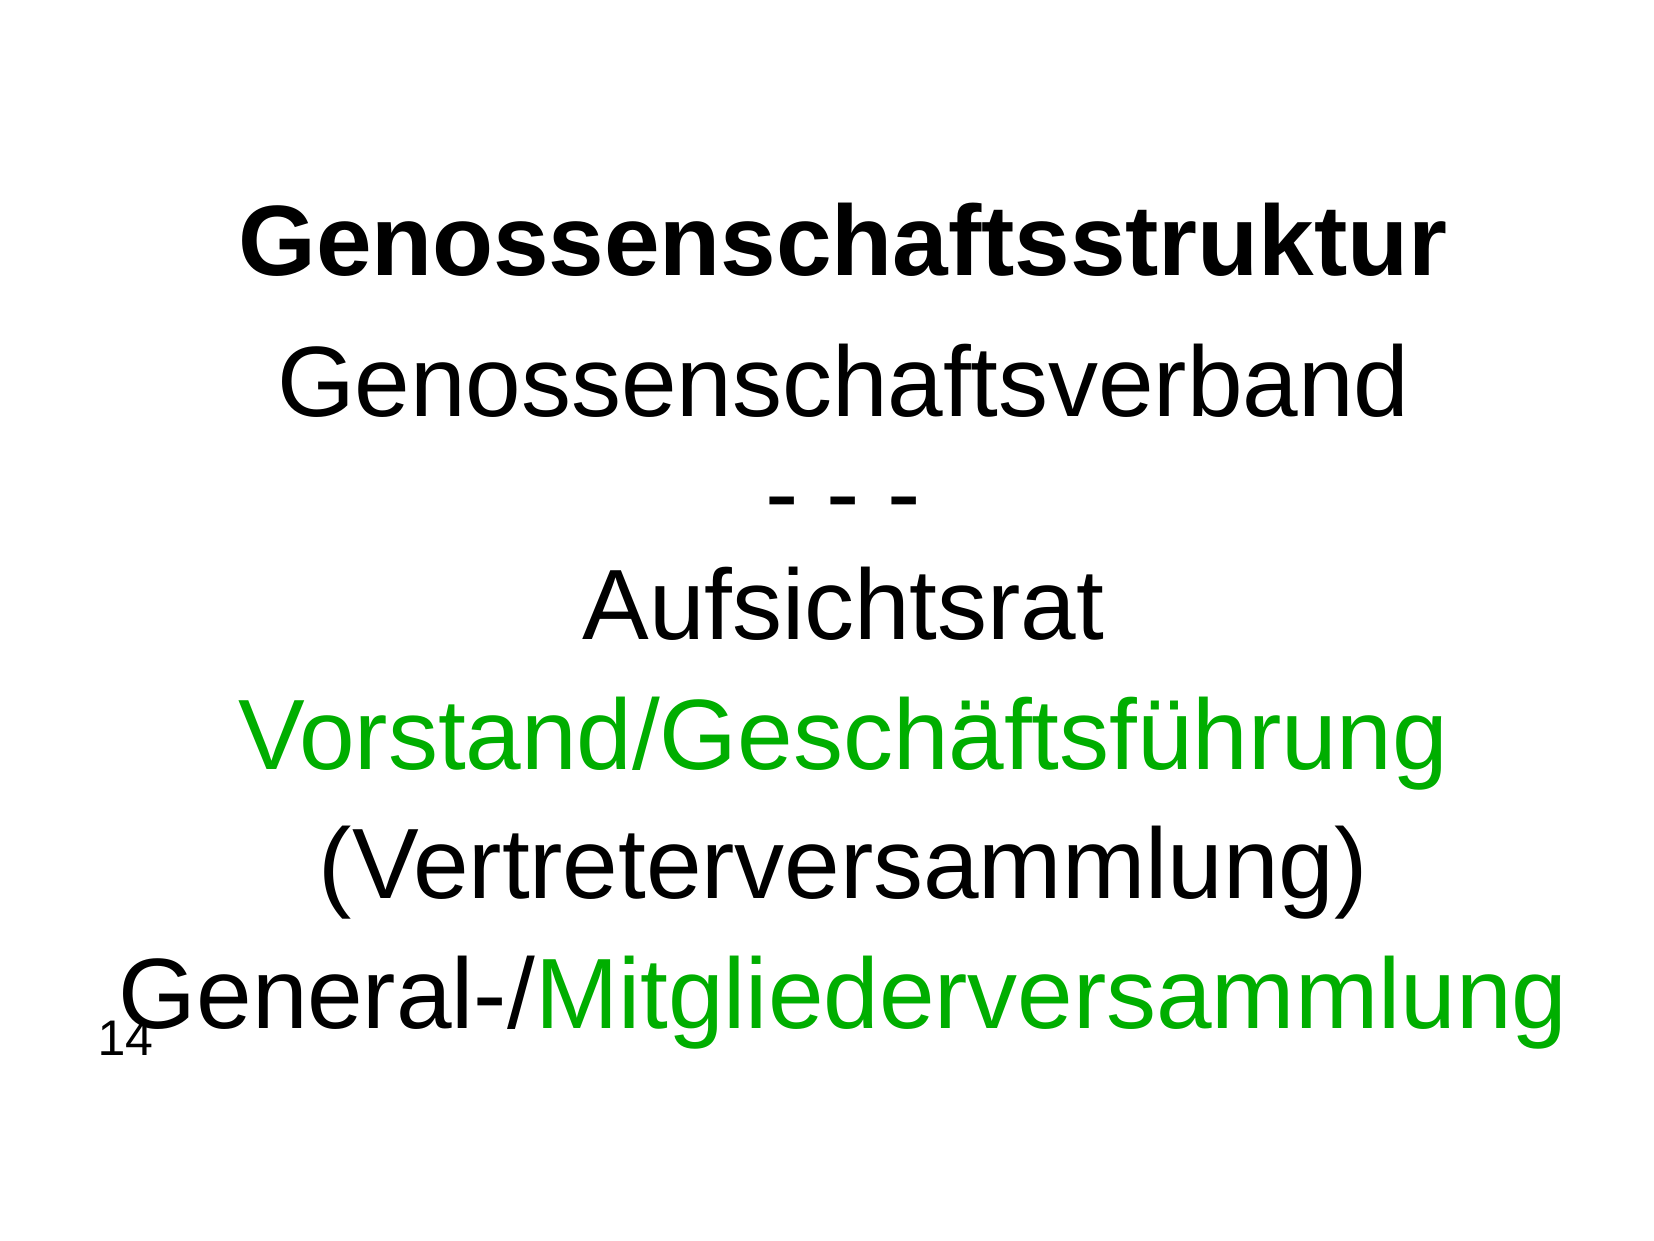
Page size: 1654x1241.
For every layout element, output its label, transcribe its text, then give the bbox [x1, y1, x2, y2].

text_box <Nummer> [82, 1002, 363, 1078]
text_box Genossenschaftsstruktur Genossenschaftsverband - - - Aufsichtsrat Vorstand/Geschäftsführung (Vertreterversammlung) General-/Mitgliederversammlung [104, 177, 1583, 1057]
